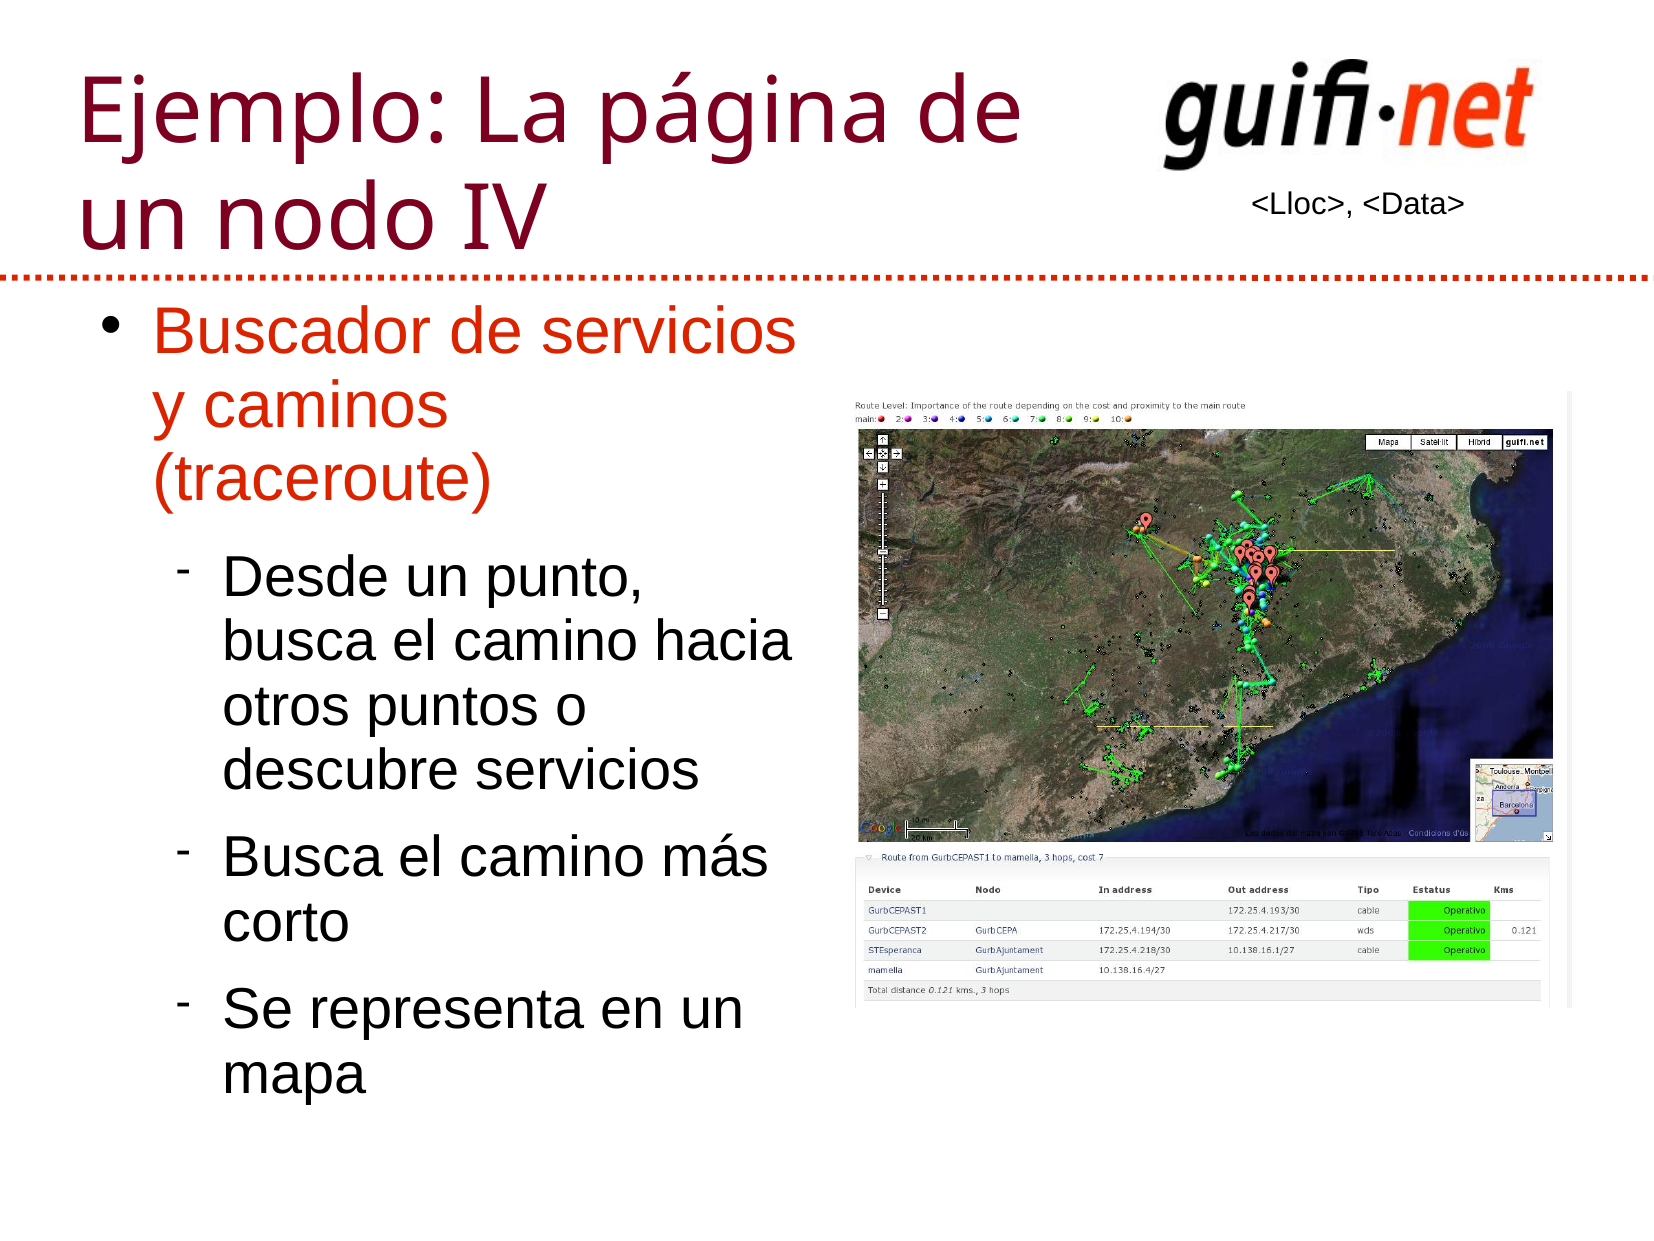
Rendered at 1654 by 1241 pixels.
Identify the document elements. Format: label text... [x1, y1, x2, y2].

list Buscador de servicios y caminos (traceroute) Desde un punto, busca el camino hacia otros puntos o descubre servicios Busca el camino más corto Se representa en un mapa [82, 290, 809, 1109]
picture [845, 391, 1572, 1008]
title Ejemplo: La página de un nodo IV [76, 53, 1093, 272]
picture [1157, 59, 1542, 172]
